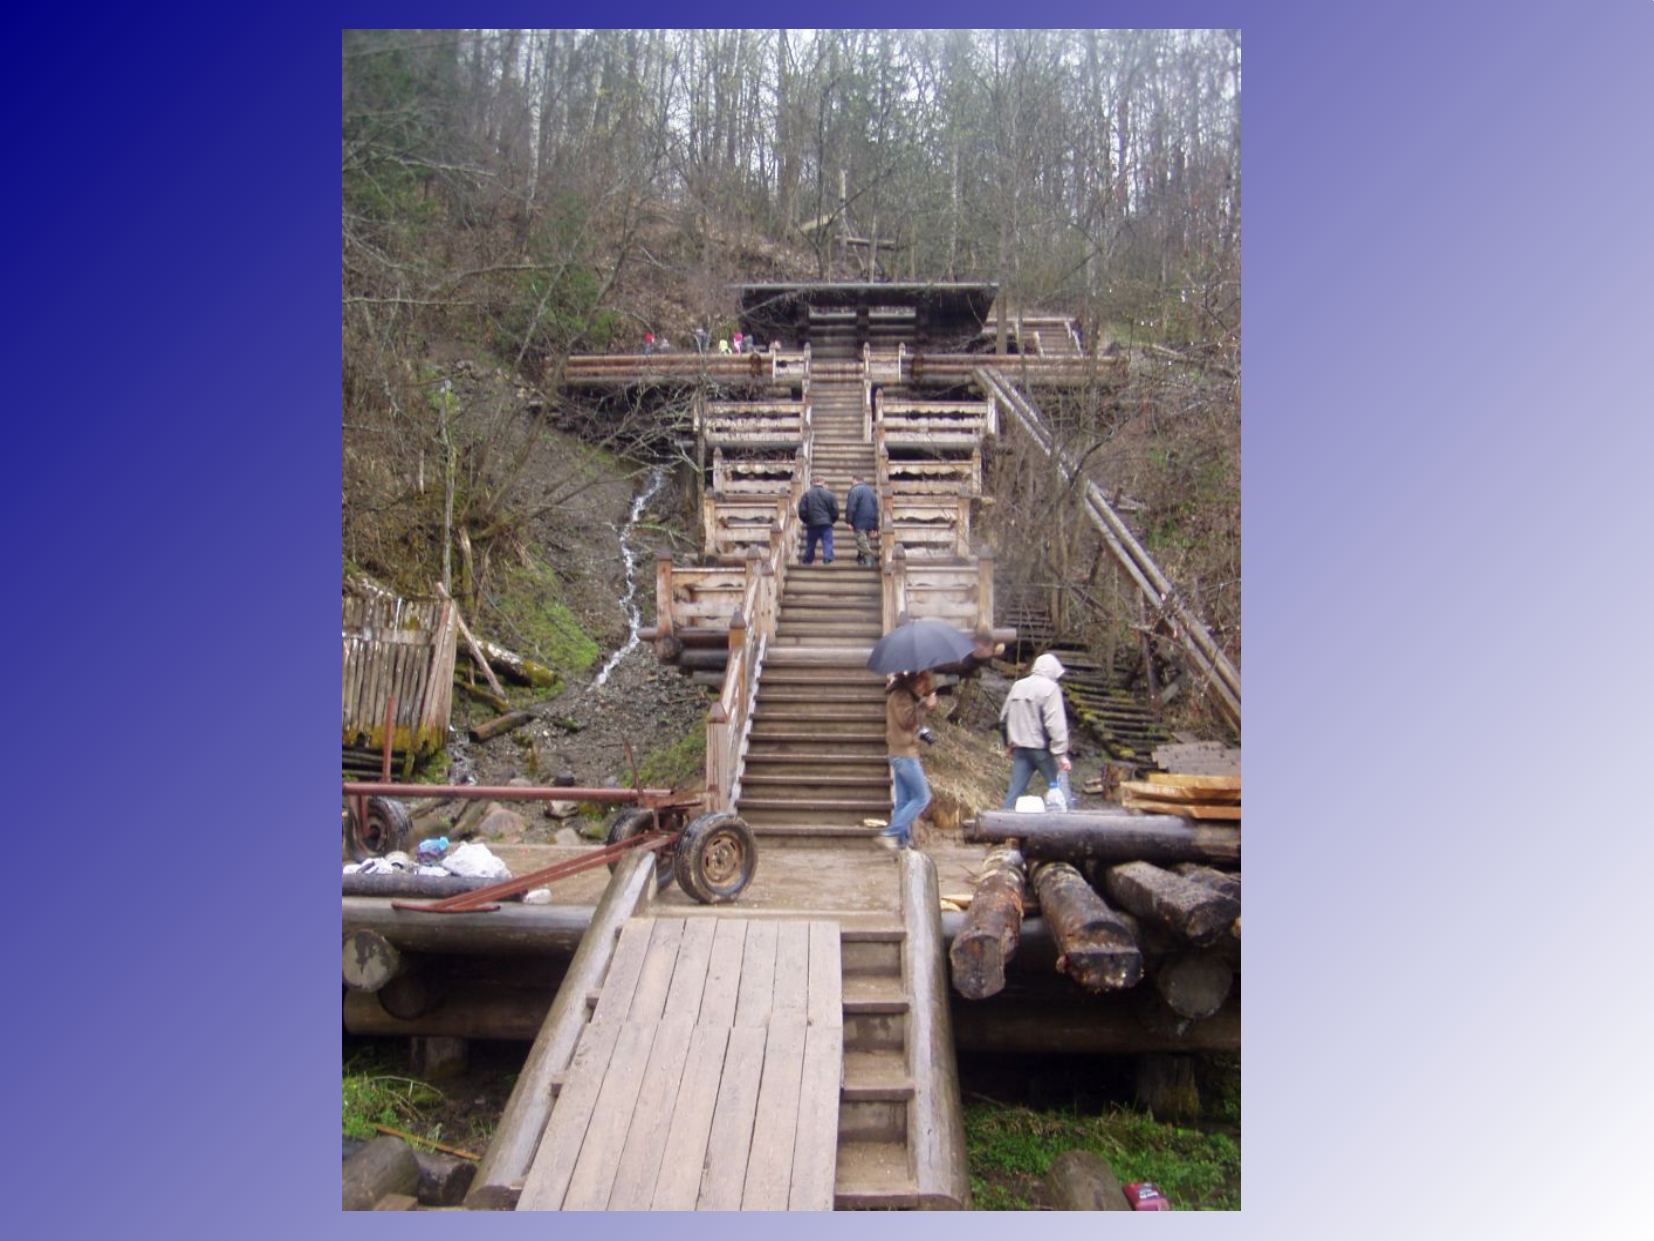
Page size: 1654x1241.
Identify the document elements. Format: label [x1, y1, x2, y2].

picture [342, 29, 1241, 1211]
